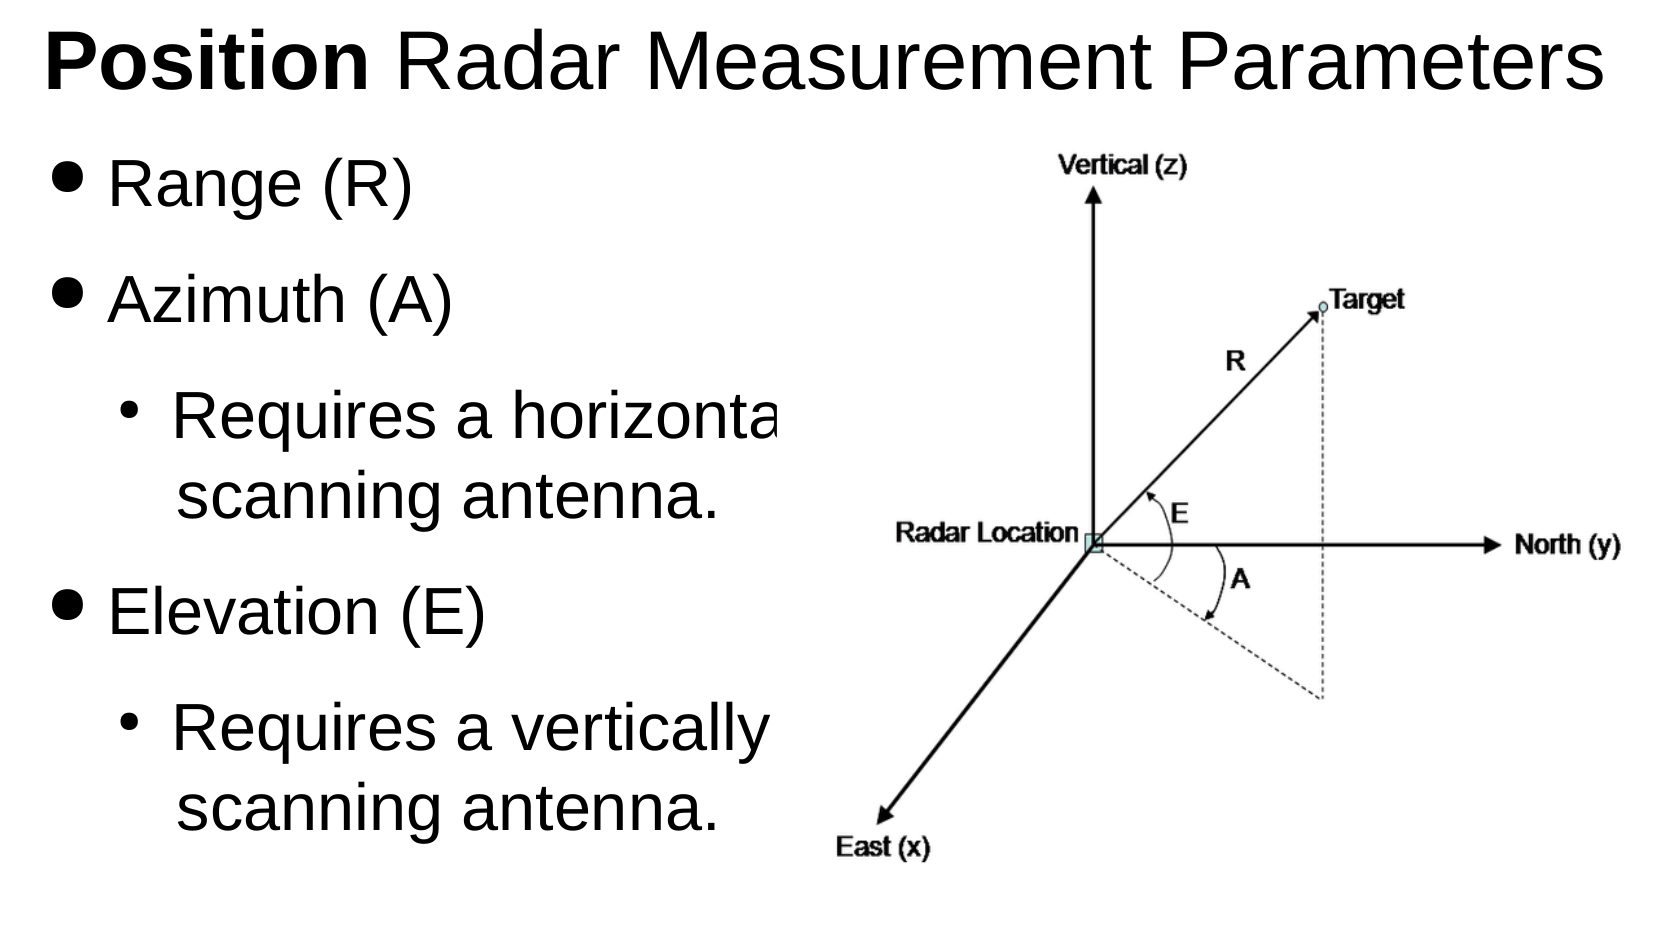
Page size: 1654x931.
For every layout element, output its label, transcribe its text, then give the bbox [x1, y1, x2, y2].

title Position Radar Measurement Parameters [0, 5, 1654, 107]
picture [776, 141, 1643, 901]
text_box Range (R) Azimuth (A) Requires a horizontally scanning antenna. Elevation (E) Requires a vertically scanning antenna. [31, 132, 898, 851]
